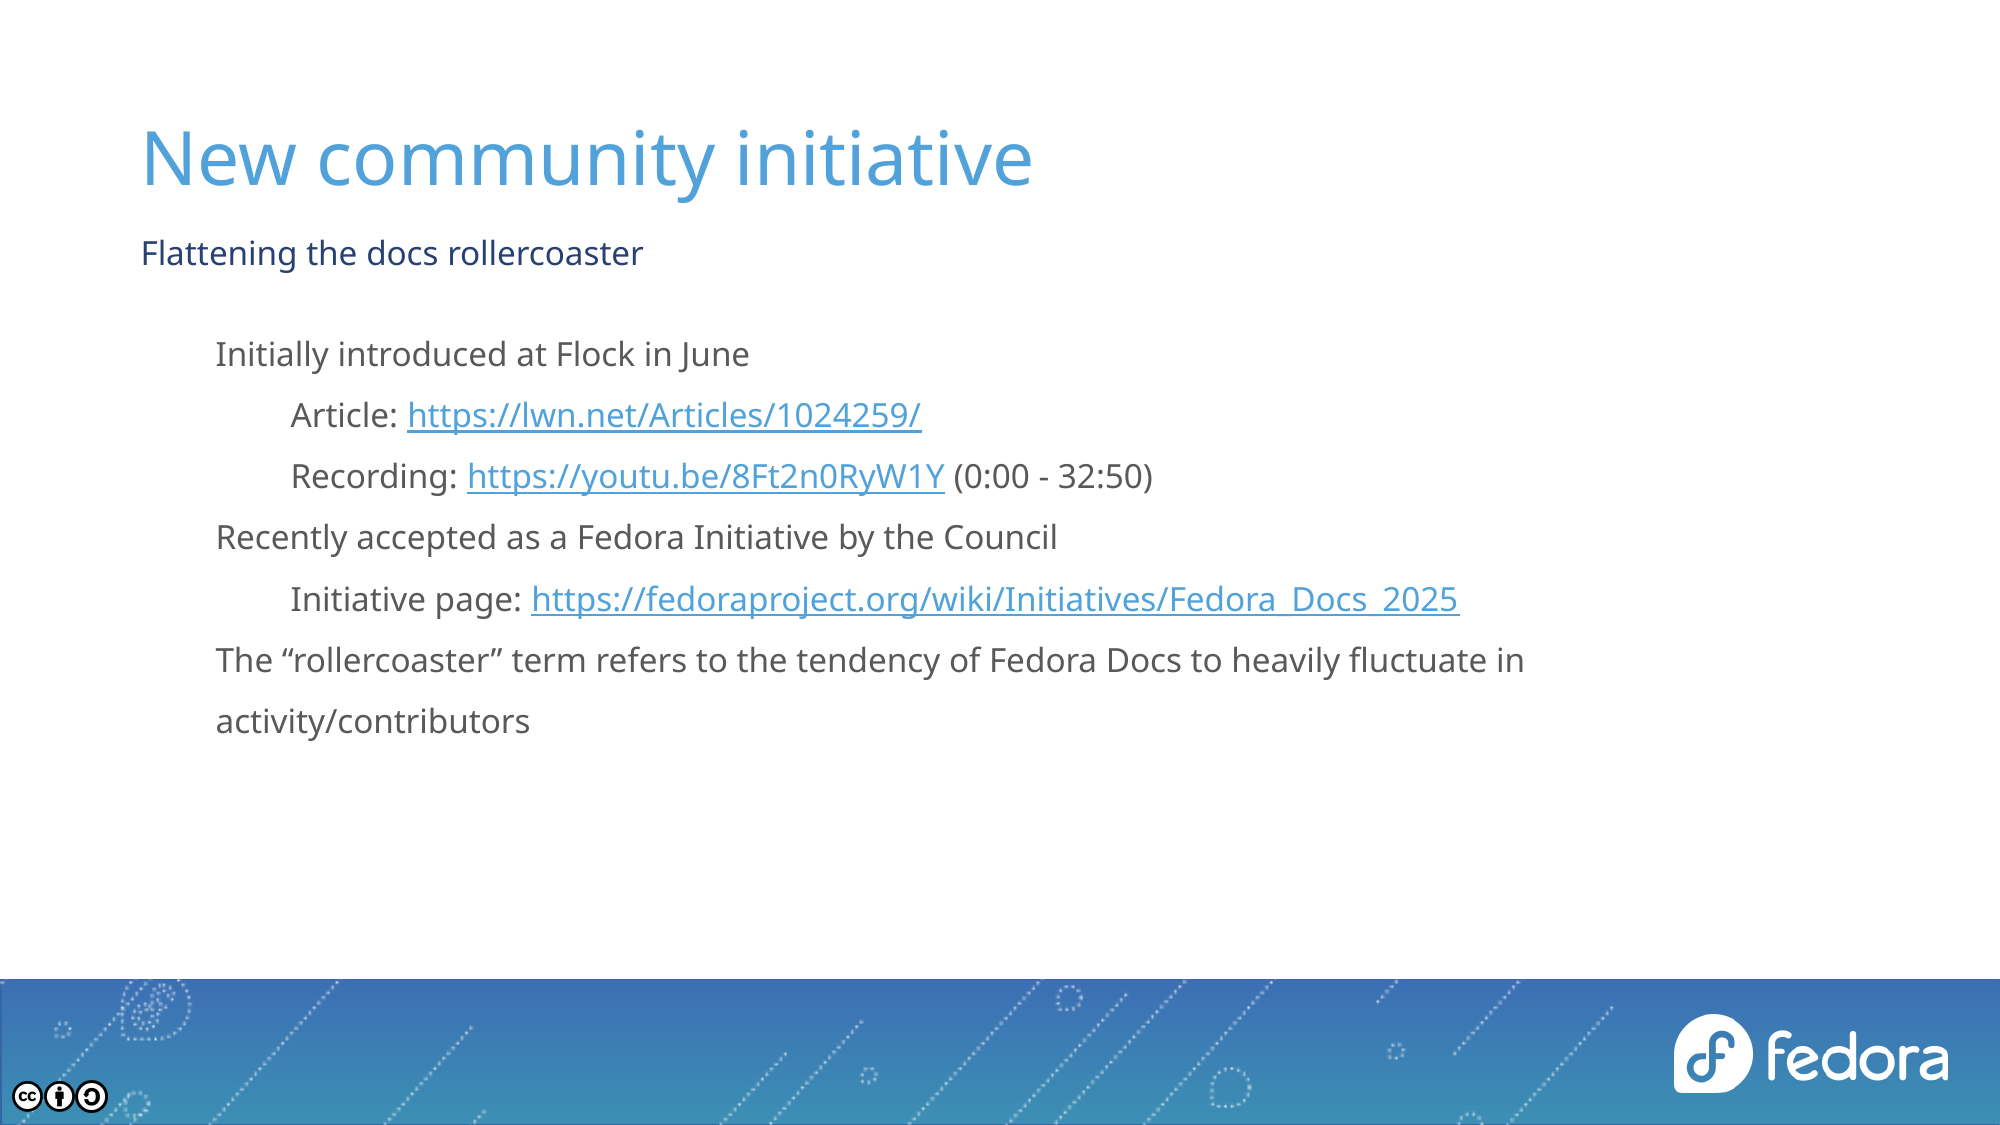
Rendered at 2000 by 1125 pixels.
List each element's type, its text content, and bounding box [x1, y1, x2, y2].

list Initially introduced at Flock in June Article: https://lwn.net/Articles/1024259/ Recording: https://youtu.be/8Ft2n0RyW1Y (0:00 - 32:50) Recently accepted as a Fedora Initiative by the Council Initiative page: https://fedoraproject.org/wiki/Initiatives/Fedora_Docs_2025 The “rollercoaster” term refers to the tendency of Fedora Docs to heavily fluctuate in activity/contributors [140, 315, 1619, 893]
picture [0, 585, 1661, 1125]
subtitle Flattening the docs rollercoaster [140, 218, 1619, 277]
picture [1674, 1014, 1948, 1093]
title New community initiative [140, 93, 1619, 218]
